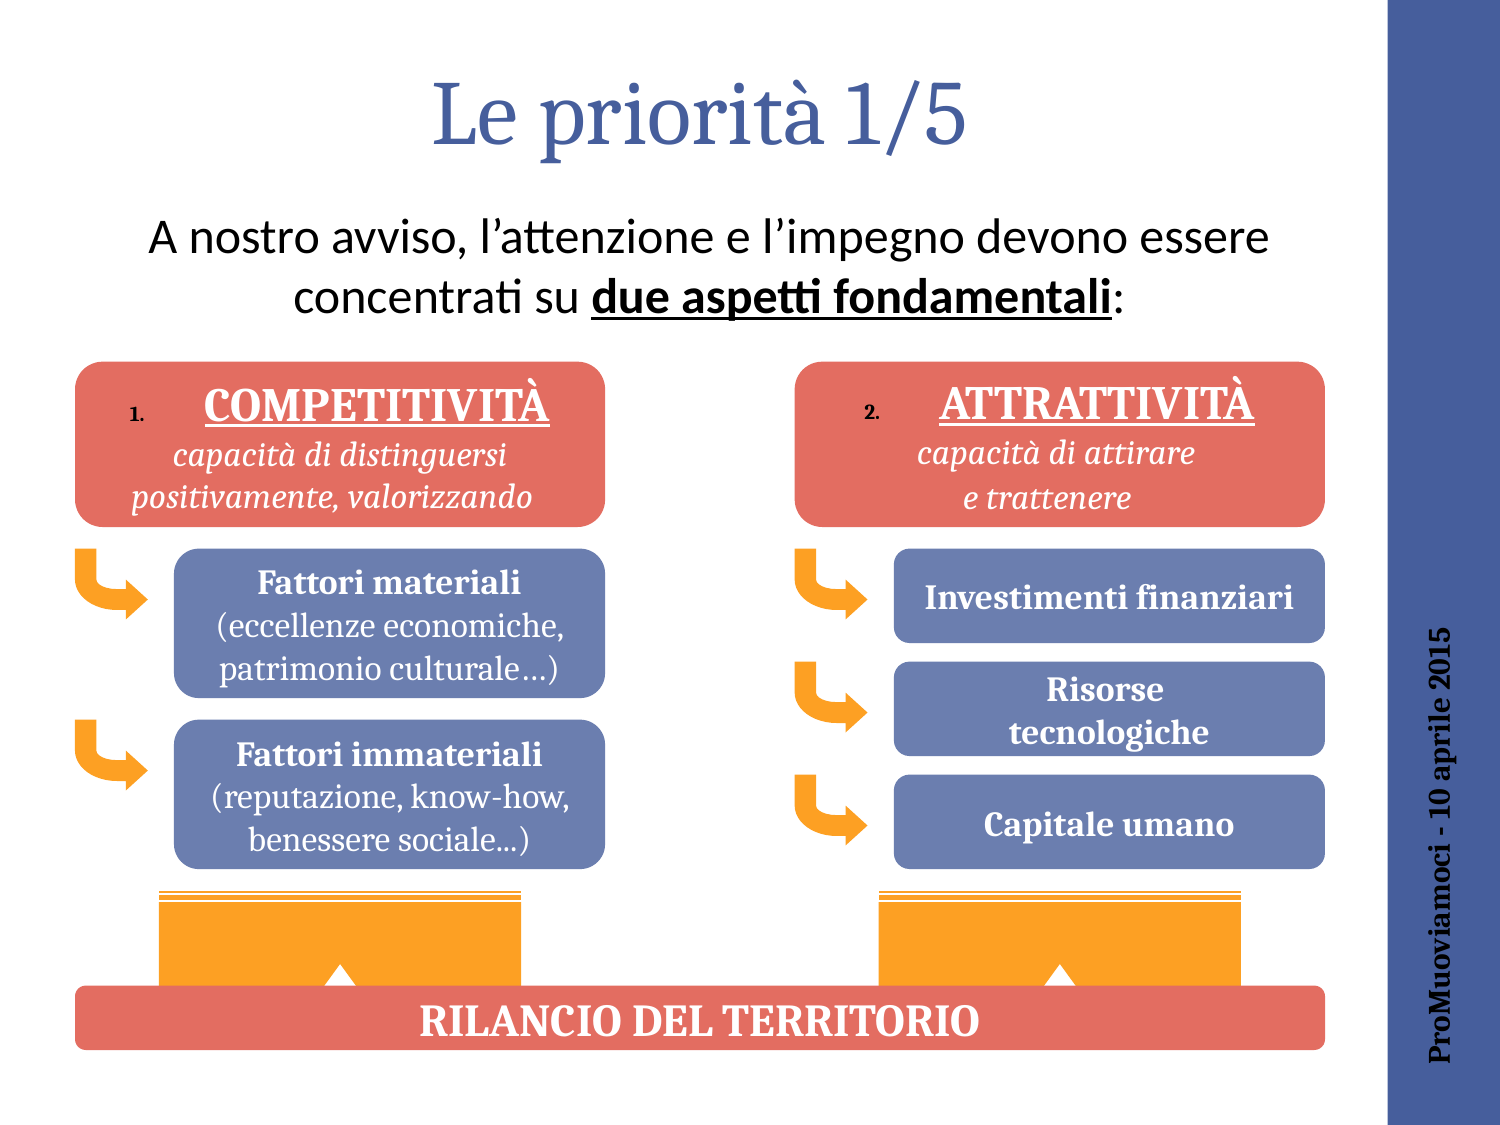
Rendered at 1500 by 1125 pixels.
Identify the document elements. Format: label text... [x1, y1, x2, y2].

text_box [74, 548, 148, 620]
text_box Fattori immateriali (reputazione, know-how, benessere sociale...) [173, 719, 606, 870]
text_box [879, 895, 1241, 900]
text_box [878, 902, 1241, 985]
text_box RILANCIO DEL TERRITORIO [75, 985, 1326, 1051]
text_box Risorse tecnologiche [893, 661, 1325, 757]
text_box [159, 895, 521, 900]
text_box [794, 774, 868, 846]
list A nostro avviso, l’attenzione e l’impegno devono essere concentrati su due aspetti fondamentali: [75, 196, 1325, 991]
text_box Fattori materiali (eccellenze economiche, patrimonio culturale…) [173, 548, 606, 699]
text_box ATTRATTIVITÀ capacità di attirare e trattenere [794, 361, 1325, 528]
text_box COMPETITIVITÀ capacità di distinguersi positivamente, valorizzando [75, 361, 606, 528]
text_box [794, 548, 868, 620]
title Le priorità 1/5 [75, 45, 1325, 173]
text_box Capitale umano [893, 774, 1325, 870]
text_box Investimenti finanziari [893, 548, 1325, 644]
text_box [158, 902, 522, 985]
text_box [74, 719, 148, 791]
text_box [794, 661, 868, 733]
